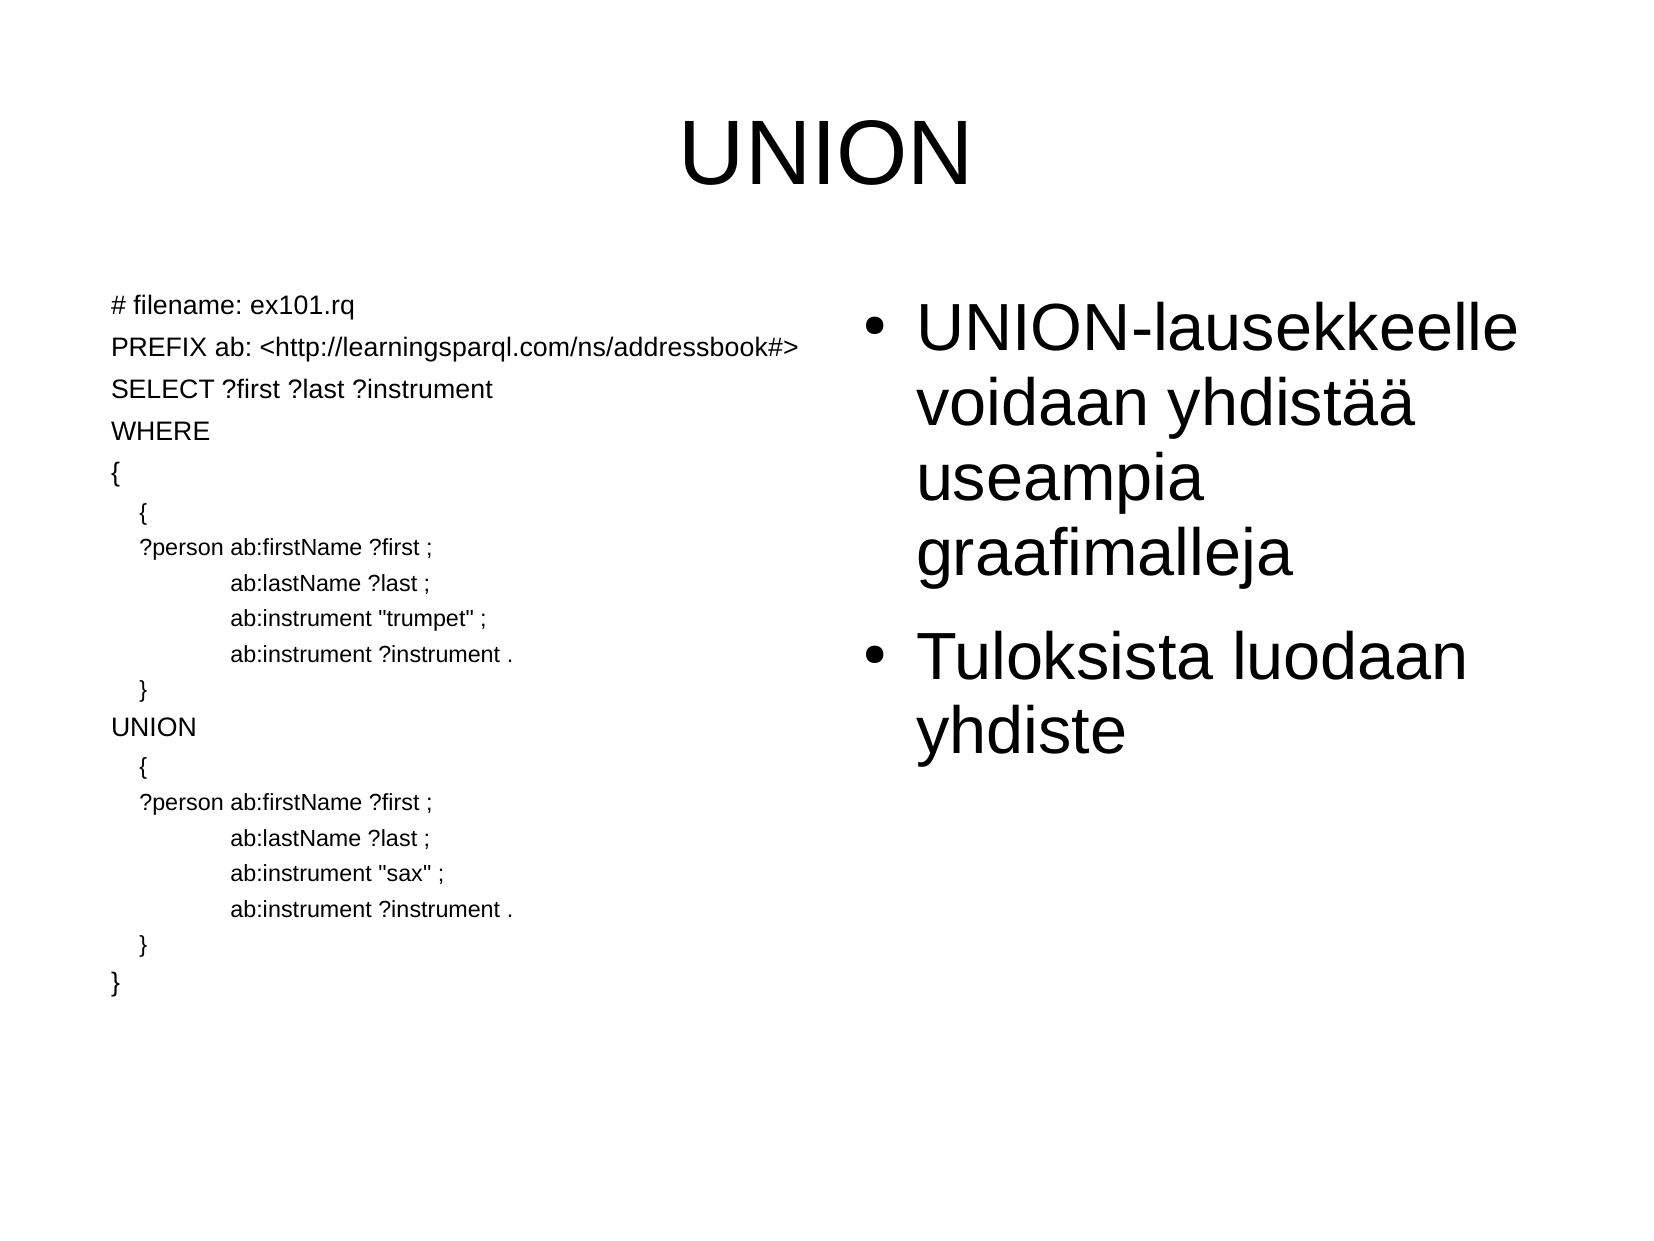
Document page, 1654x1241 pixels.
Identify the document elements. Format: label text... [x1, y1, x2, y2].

list UNION-lausekkeelle voidaan yhdistää useampia graafimalleja Tuloksista luodaan yhdiste [845, 290, 1572, 1010]
list # filename: ex101.rq PREFIX ab: <http://learningsparql.com/ns/addressbook#> SELECT ?first ?last ?instrument WHERE { { ?person ab:firstName ?first ; ab:lastName ?last ; ab:instrument "trumpet" ; ab:instrument ?instrument . } UNION { ?person ab:firstName ?first ; ab:lastName ?last ; ab:instrument "sax" ; ab:instrument ?instrument . } } [82, 290, 809, 1010]
title UNION [82, 49, 1571, 257]
